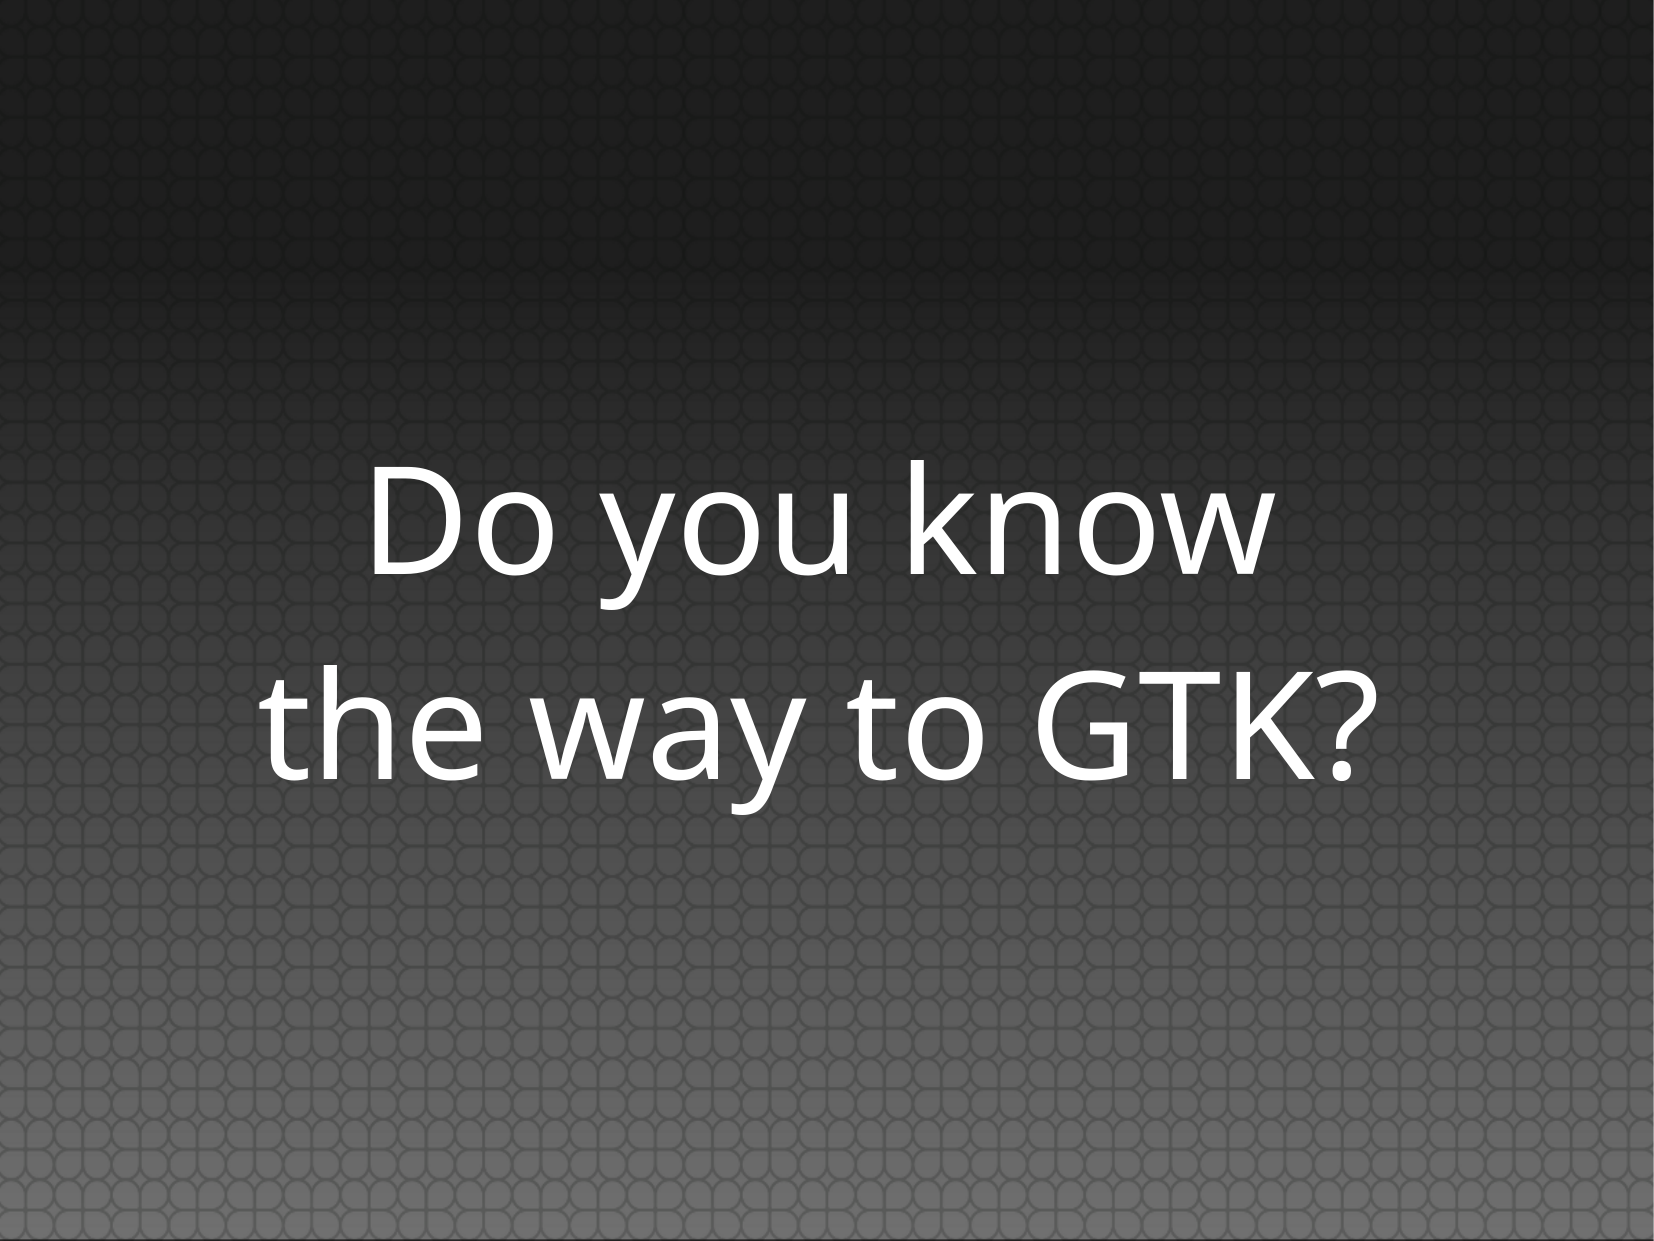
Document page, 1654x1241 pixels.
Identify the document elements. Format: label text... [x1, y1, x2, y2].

title Do you know the way to GTK? [75, 451, 1564, 787]
picture [0, 0, 1654, 1241]
